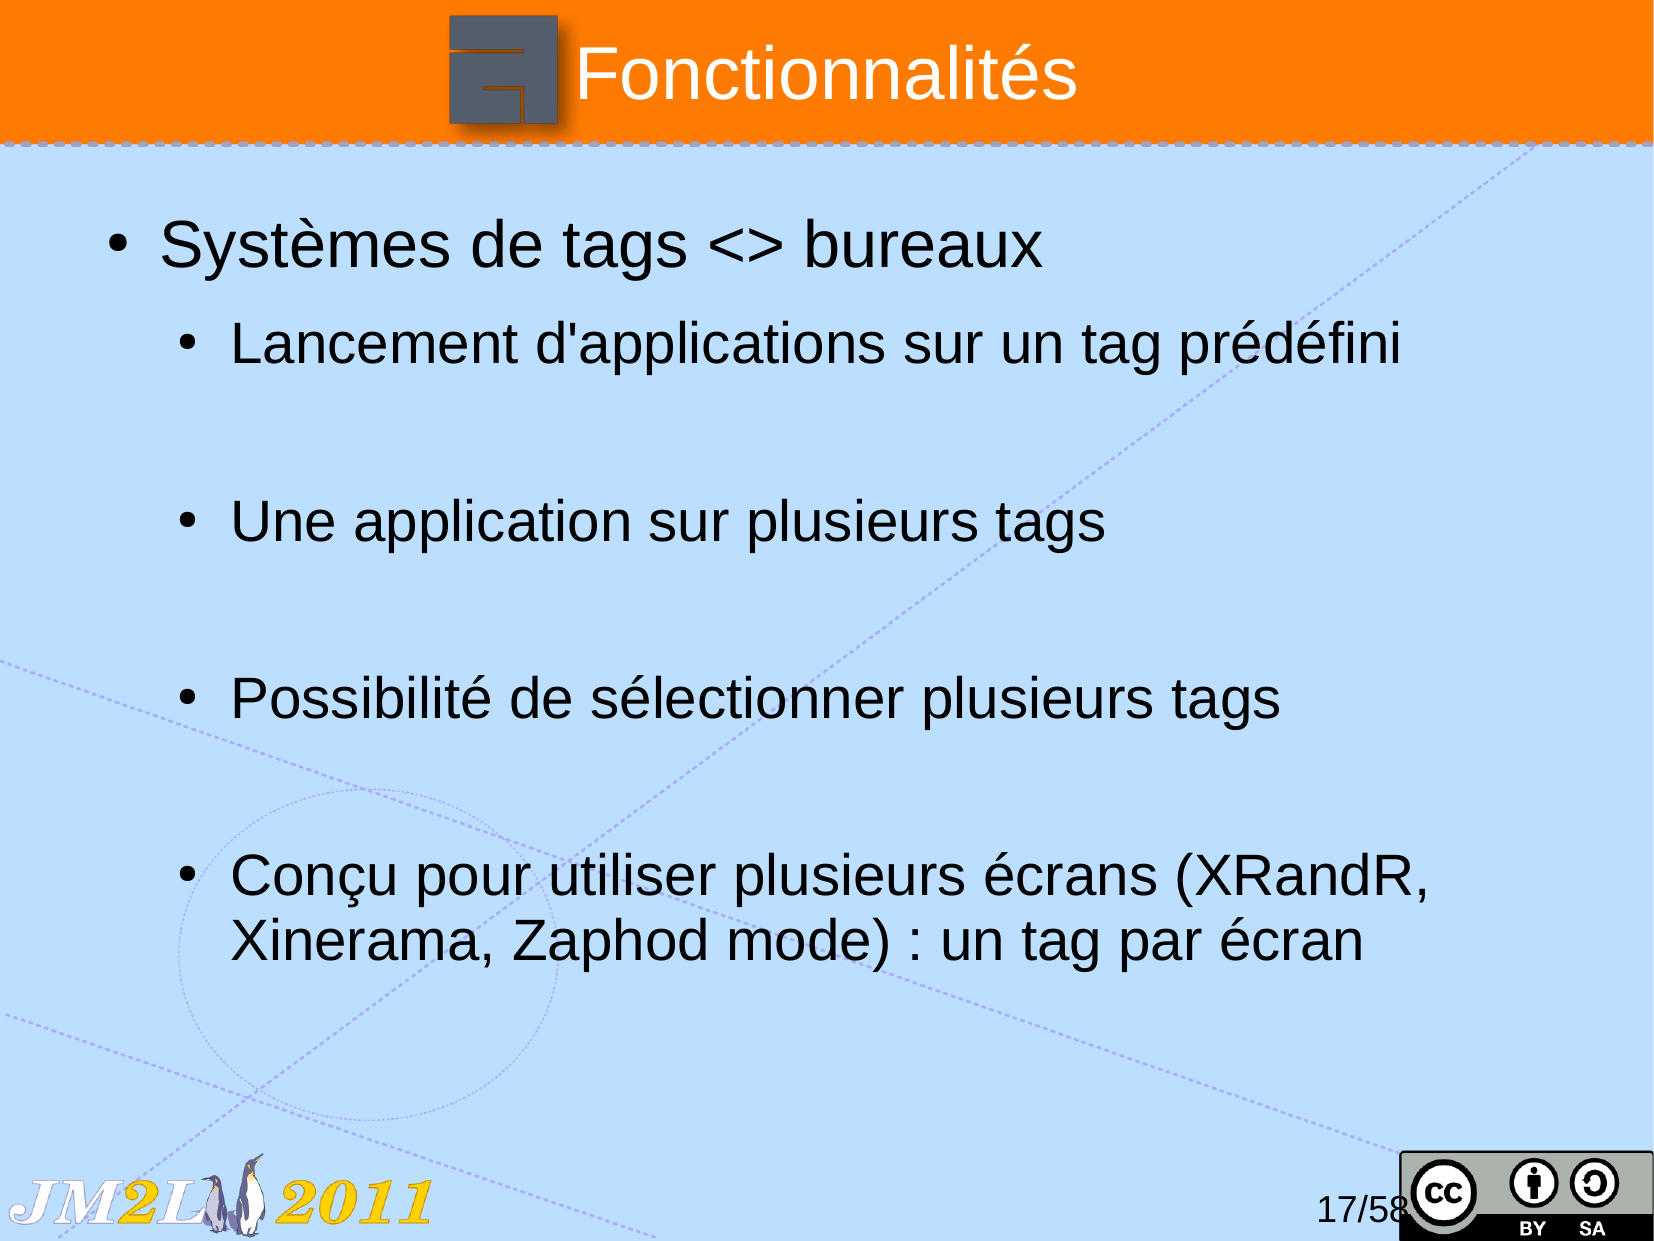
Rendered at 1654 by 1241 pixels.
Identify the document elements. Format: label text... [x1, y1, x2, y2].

picture [435, 1, 583, 144]
list Systèmes de tags <> bureaux Lancement d'applications sur un tag prédéfini Une application sur plusieurs tags Possibilité de sélectionner plusieurs tags Conçu pour utiliser plusieurs écrans (XRandR, Xinerama, Zaphod mode) : un tag par écran [88, 206, 1577, 1026]
title Fonctionnalités [29, 0, 1625, 148]
picture [0, 0, 1654, 1241]
